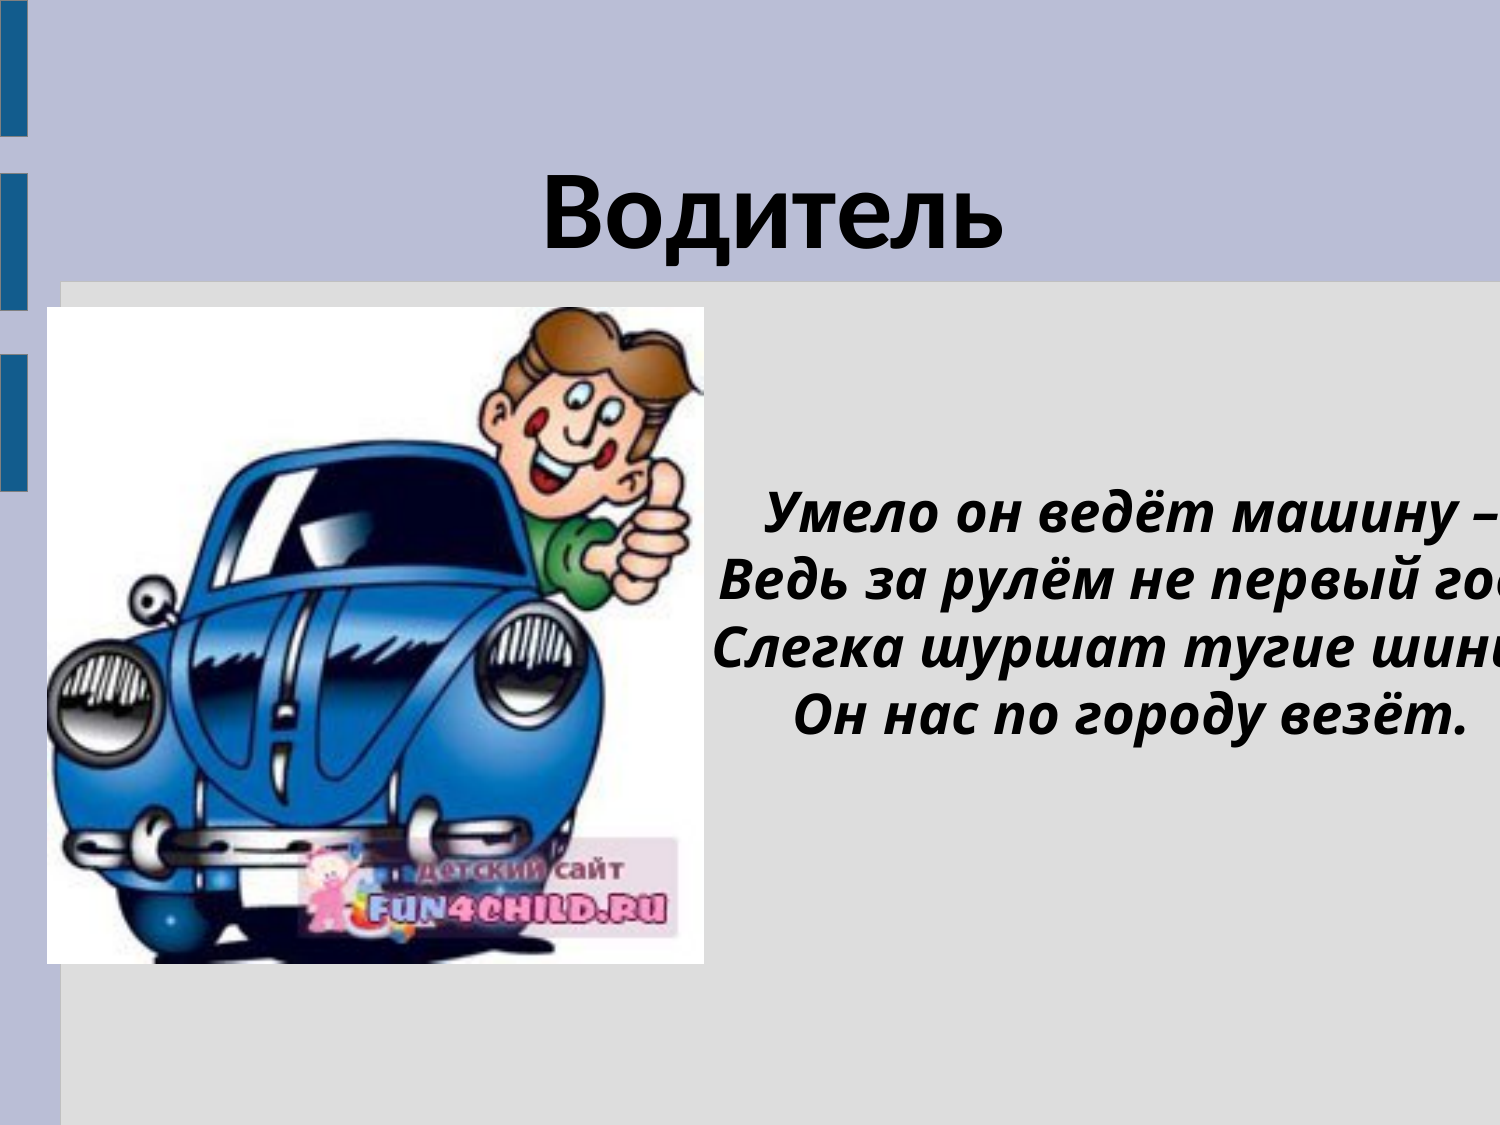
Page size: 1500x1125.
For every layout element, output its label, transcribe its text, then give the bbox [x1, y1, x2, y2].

text_box Водитель [526, 128, 1021, 279]
picture [47, 307, 704, 964]
title Умело он ведёт машину – Ведь за рулём не первый год! Слегка шуршат тугие шины, Он нас по городу везёт. [704, 468, 1500, 657]
